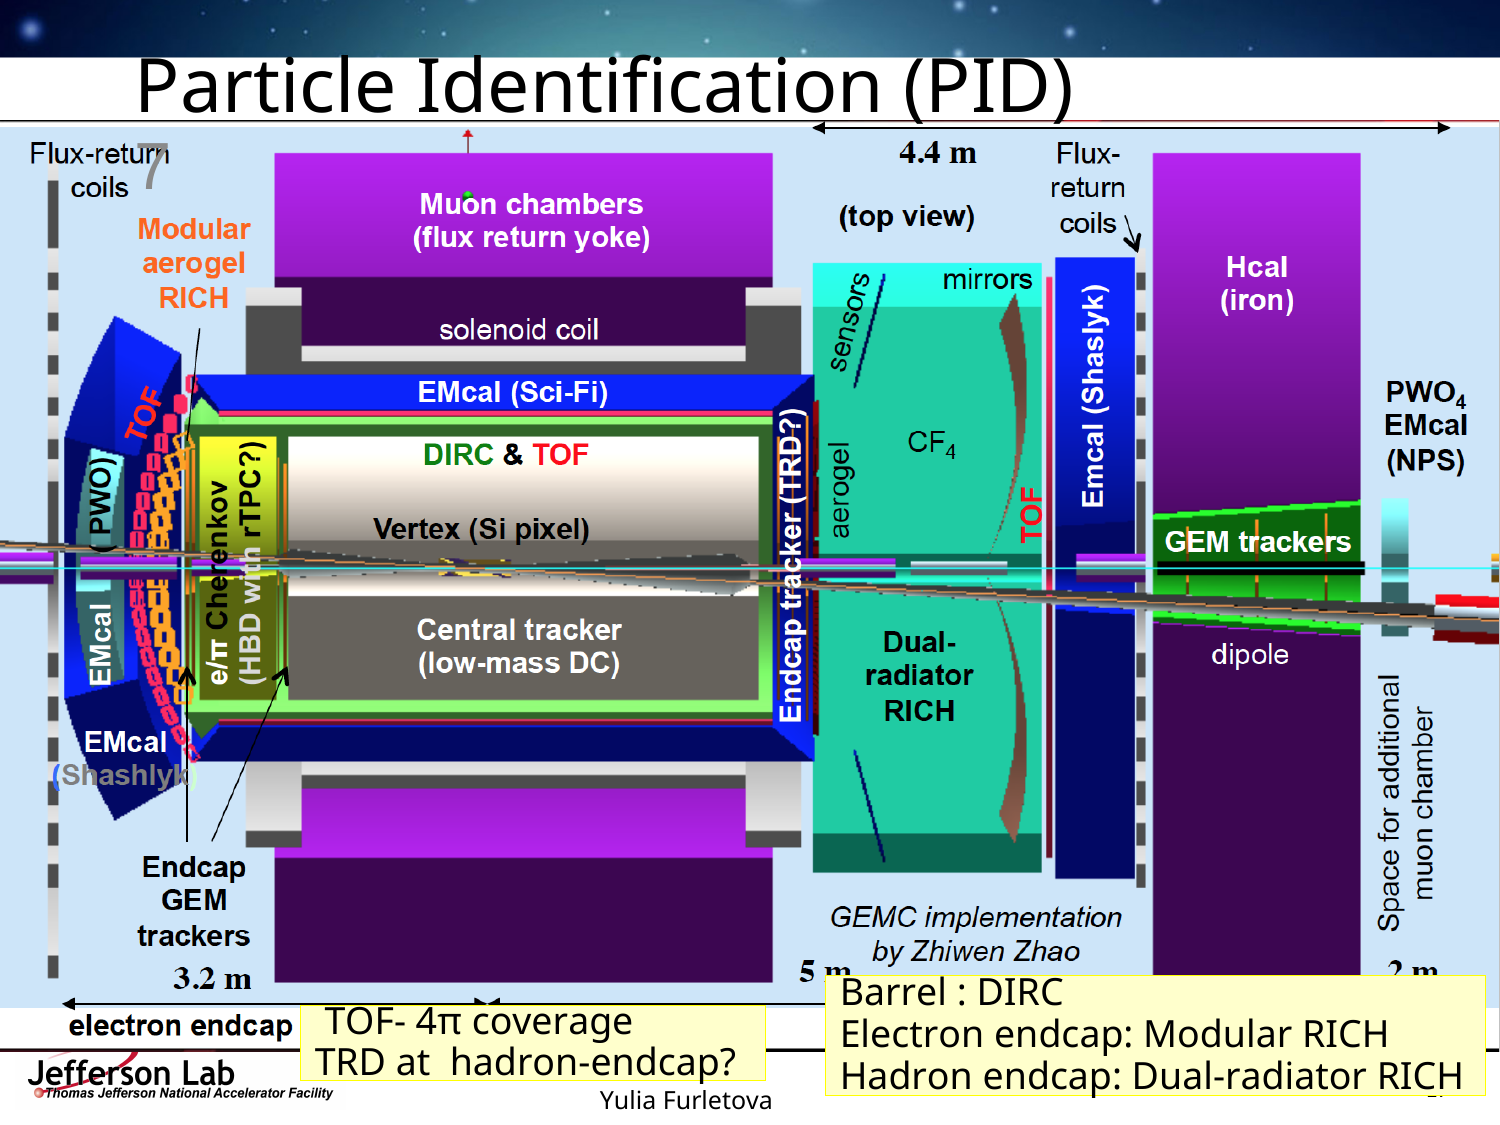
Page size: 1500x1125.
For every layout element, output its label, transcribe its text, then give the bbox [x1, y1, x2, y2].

text_box TOF- 4π coverage TRD at hadron-endcap? [300, 1005, 766, 1081]
text_box Particle Identification (PID) 7 [120, 38, 1306, 296]
text_box Yulia Furletova [585, 1080, 789, 1123]
picture [0, 0, 1500, 1125]
text_box Barrel : DIRC Electron endcap: Modular RICH Hadron endcap: Dual-radiator RICH [825, 975, 1486, 1096]
